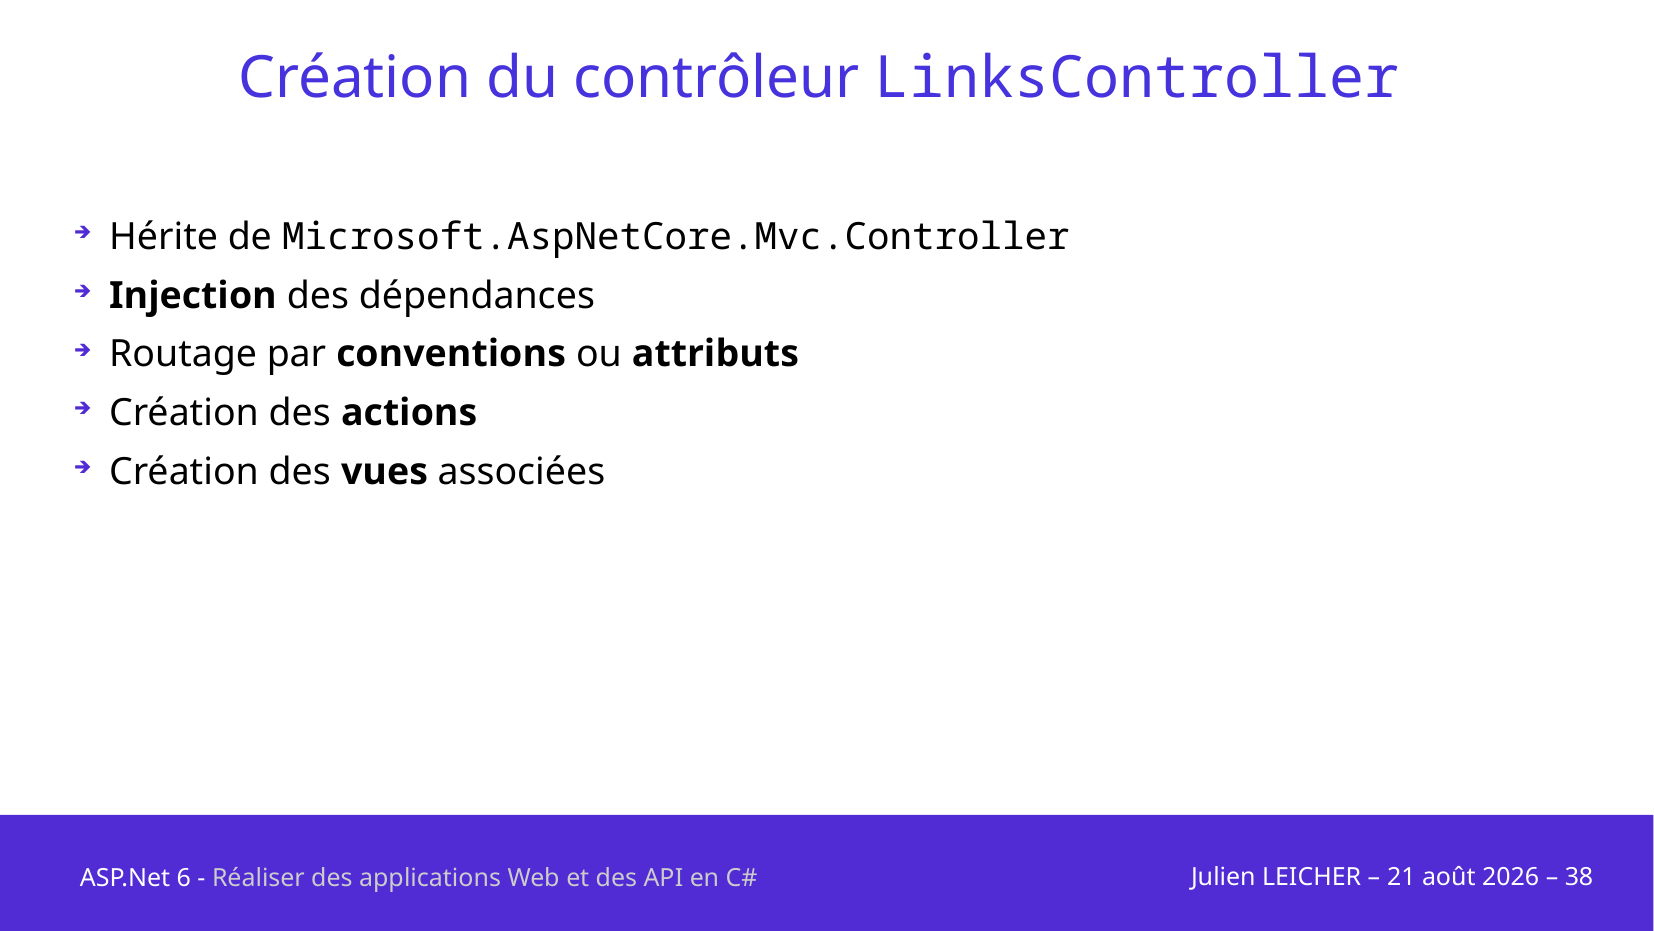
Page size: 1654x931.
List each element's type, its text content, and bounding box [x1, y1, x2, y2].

text_box Création du contrôleur LinksController [0, 27, 1654, 113]
text_box ASP.Net 6 - Réaliser des applications Web et des API en C# [64, 852, 798, 898]
text_box Hérite de Microsoft.AspNetCore.Mvc.Controller Injection des dépendances Routage par conventions ou attributs Création des actions Création des vues associées [59, 194, 1595, 678]
text_box Julien LEICHER – 28 févr. 2022 – <numéro> [0, 814, 1654, 931]
